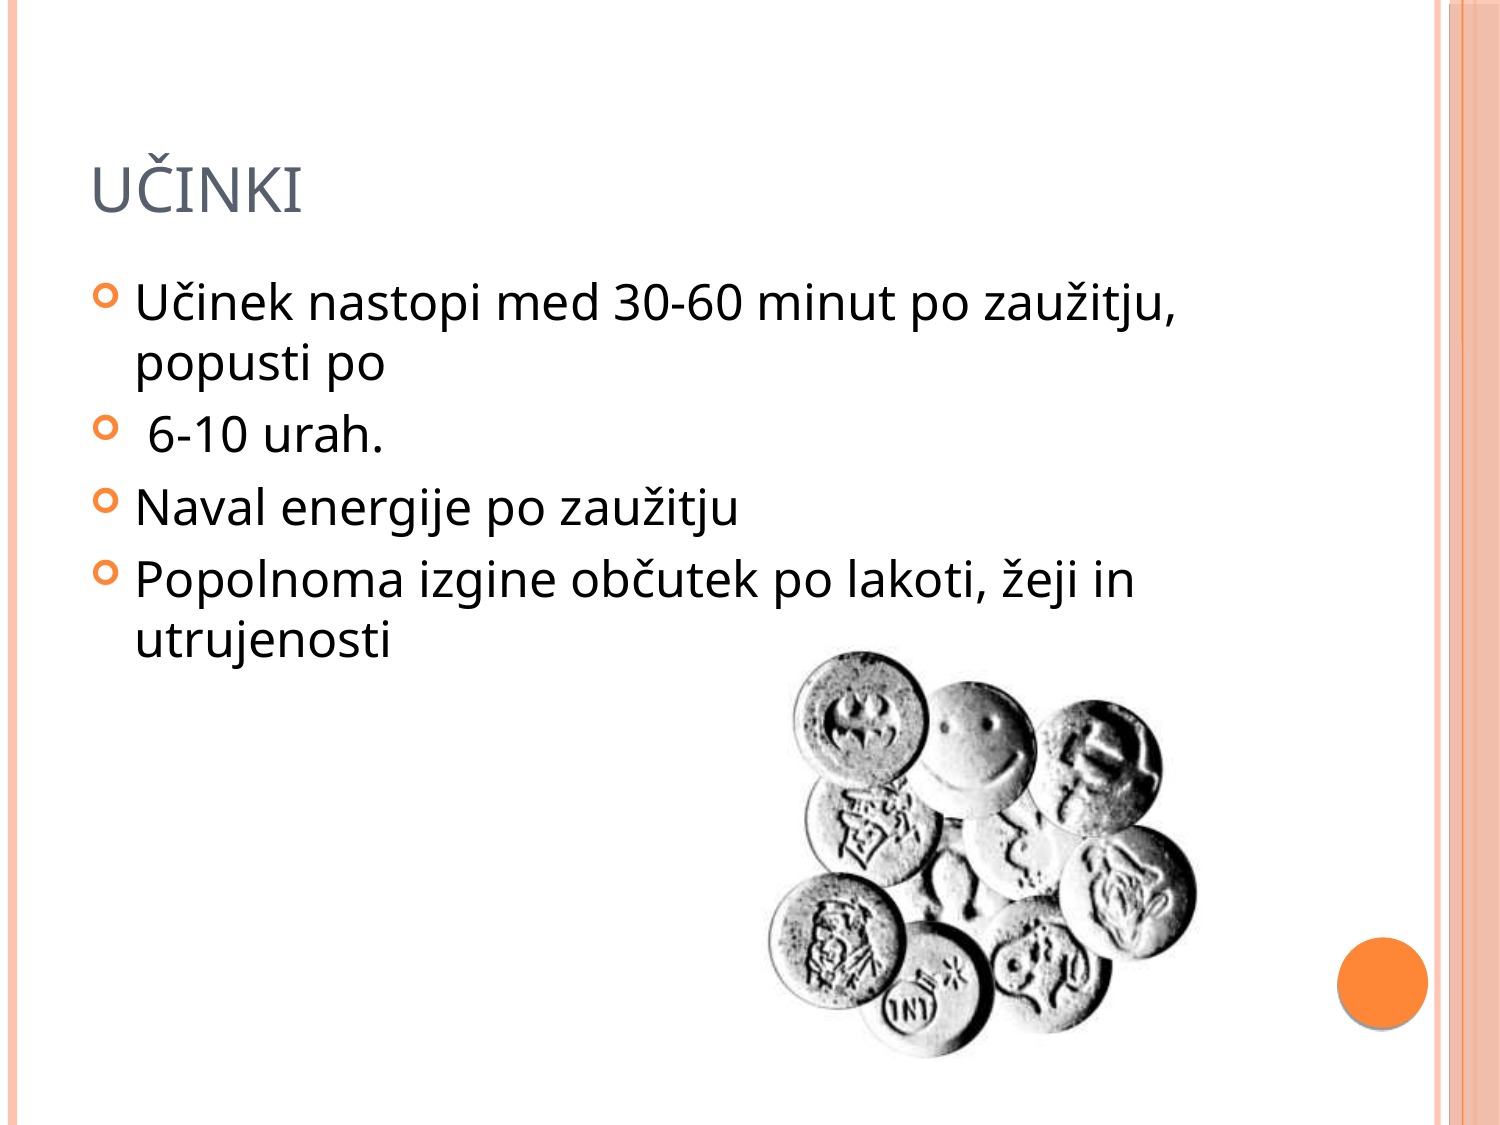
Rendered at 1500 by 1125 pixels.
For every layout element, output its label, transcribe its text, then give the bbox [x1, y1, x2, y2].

list Učinek nastopi med 30-60 minut po zaužitju, popusti po 6-10 urah. Naval energije po zaužitju Popolnoma izgine občutek po lakoti, žeji in utrujenosti [75, 262, 1300, 1062]
picture [750, 633, 1219, 1079]
title UČINKI [75, 45, 1300, 233]
